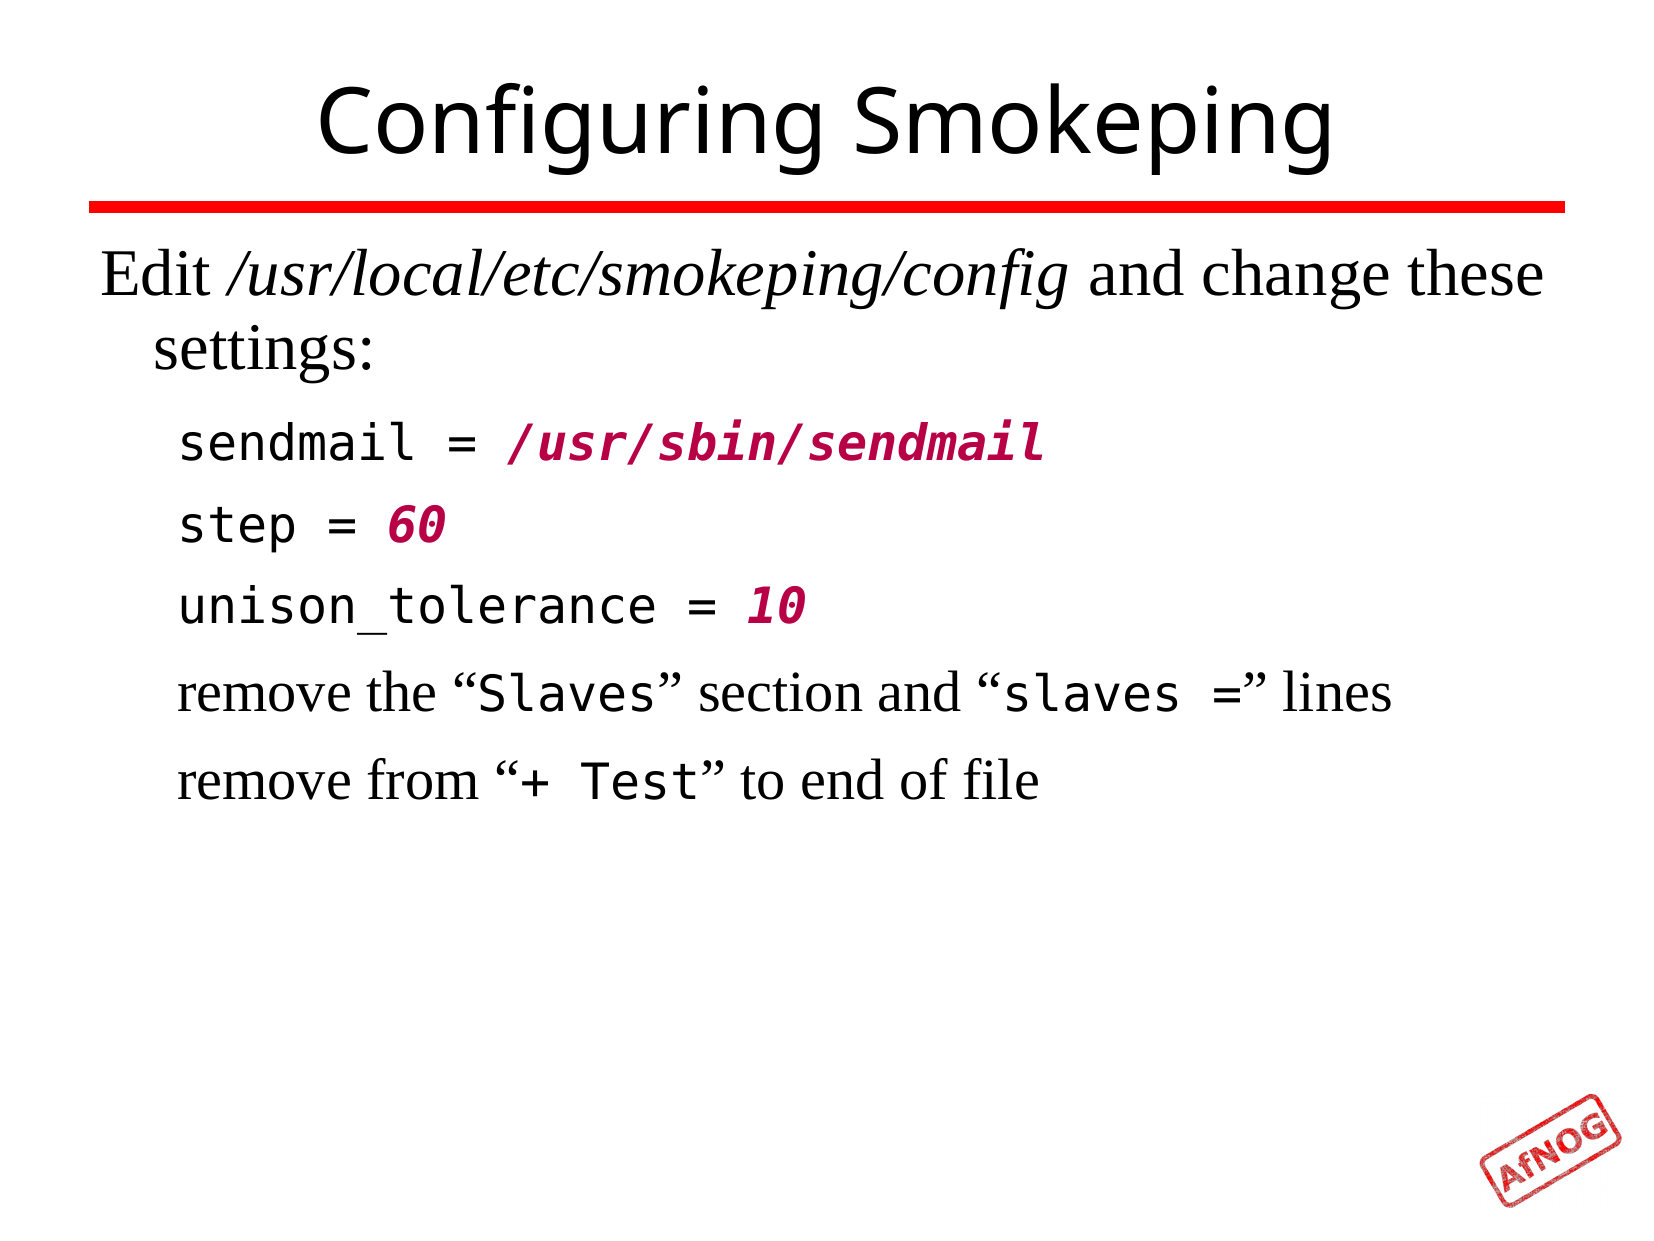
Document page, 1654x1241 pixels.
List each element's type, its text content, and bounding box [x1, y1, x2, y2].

title Configuring Smokeping [88, 36, 1565, 200]
picture [1476, 1090, 1625, 1211]
list Edit /usr/local/etc/smokeping/config and change these settings: sendmail = /usr/sbin/sendmail step = 60 unison_tolerance = 10 remove the “Slaves” section and “slaves =” lines remove from “+ Test” to end of file [82, 236, 1571, 1108]
